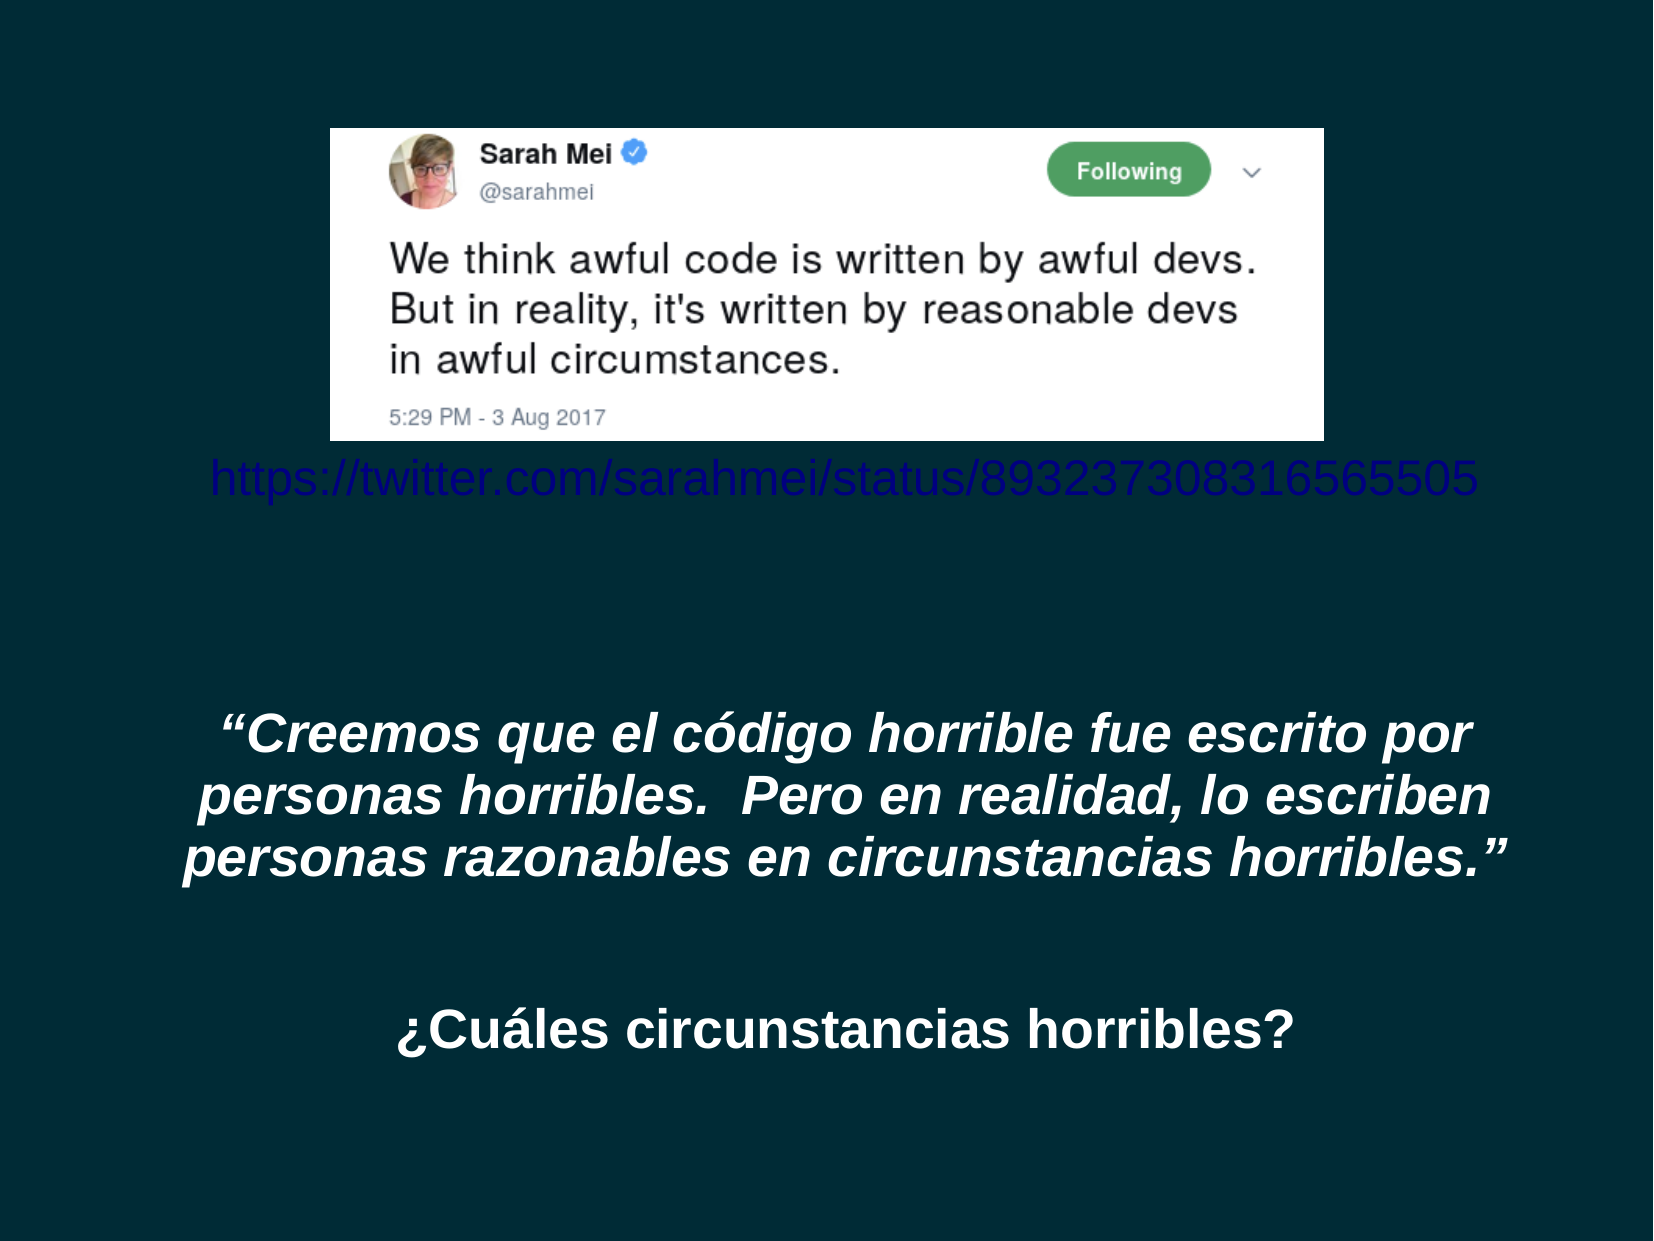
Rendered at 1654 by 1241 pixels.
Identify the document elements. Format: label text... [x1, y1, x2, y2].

text_box https://twitter.com/sarahmei/status/893237308316565505 [195, 443, 1495, 514]
list “Creemos que el código horrible fue escrito por personas horribles. Pero en realidad, lo escriben personas razonables en circunstancias horribles.” ¿Cuáles circunstancias horribles? [102, 702, 1591, 1063]
picture [331, 129, 1323, 440]
